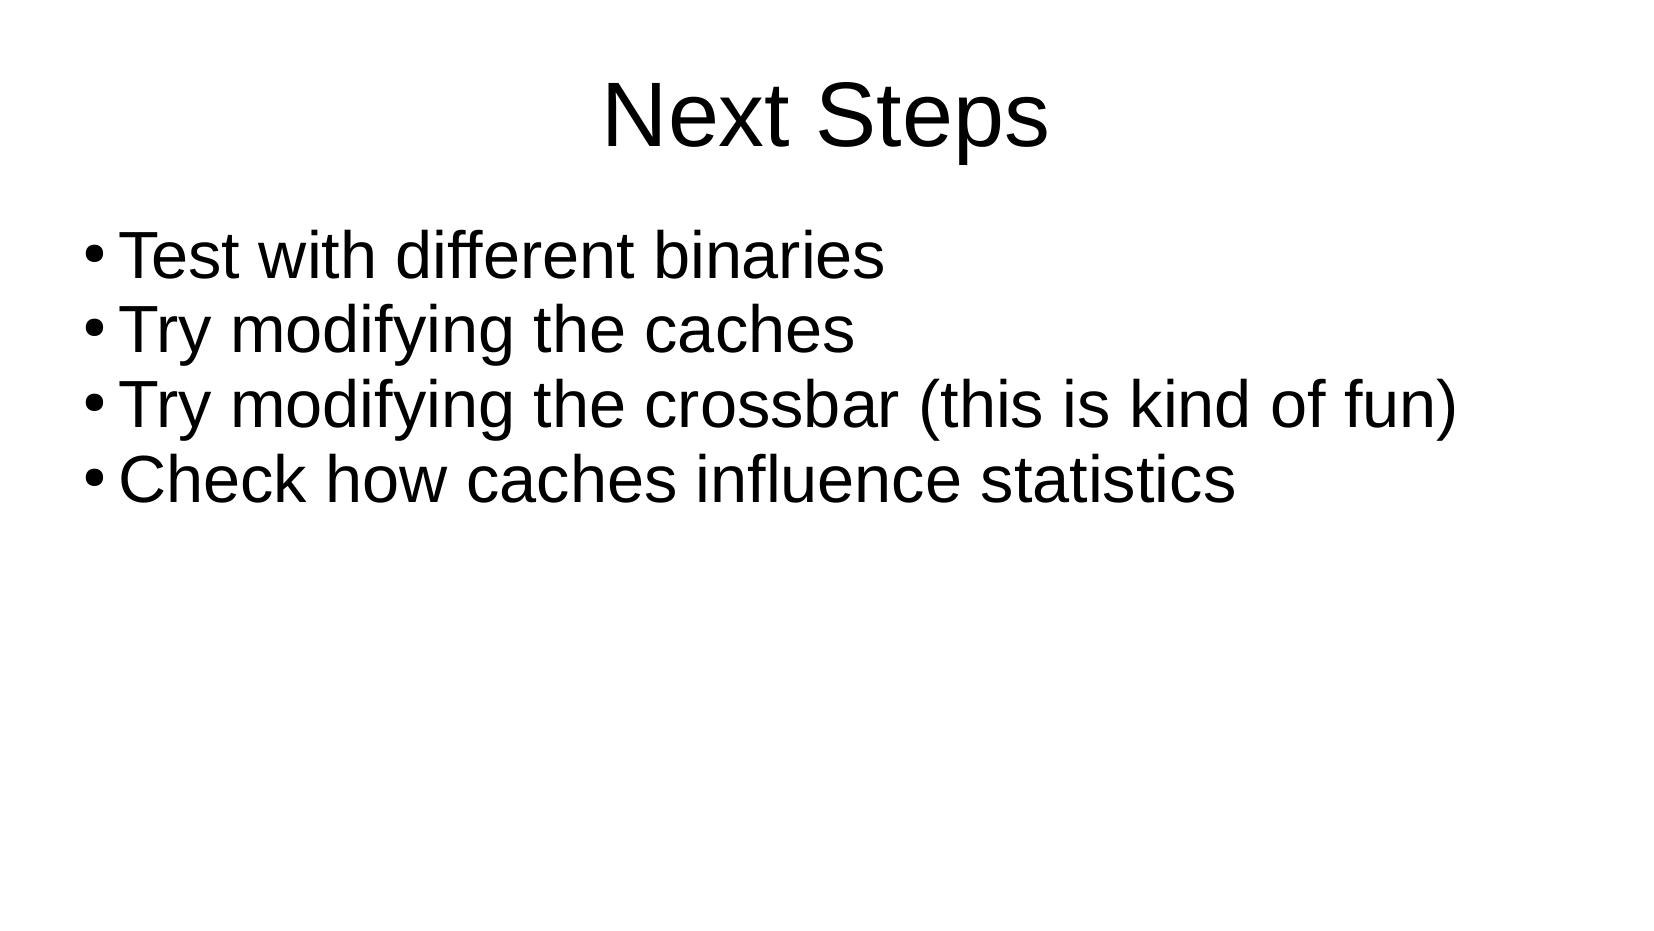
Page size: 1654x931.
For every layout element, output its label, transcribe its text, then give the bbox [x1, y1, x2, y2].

title Next Steps [82, 37, 1571, 193]
subtitle Test with different binaries Try modifying the caches Try modifying the crossbar (this is kind of fun) Check how caches influence statistics [82, 217, 1571, 758]
